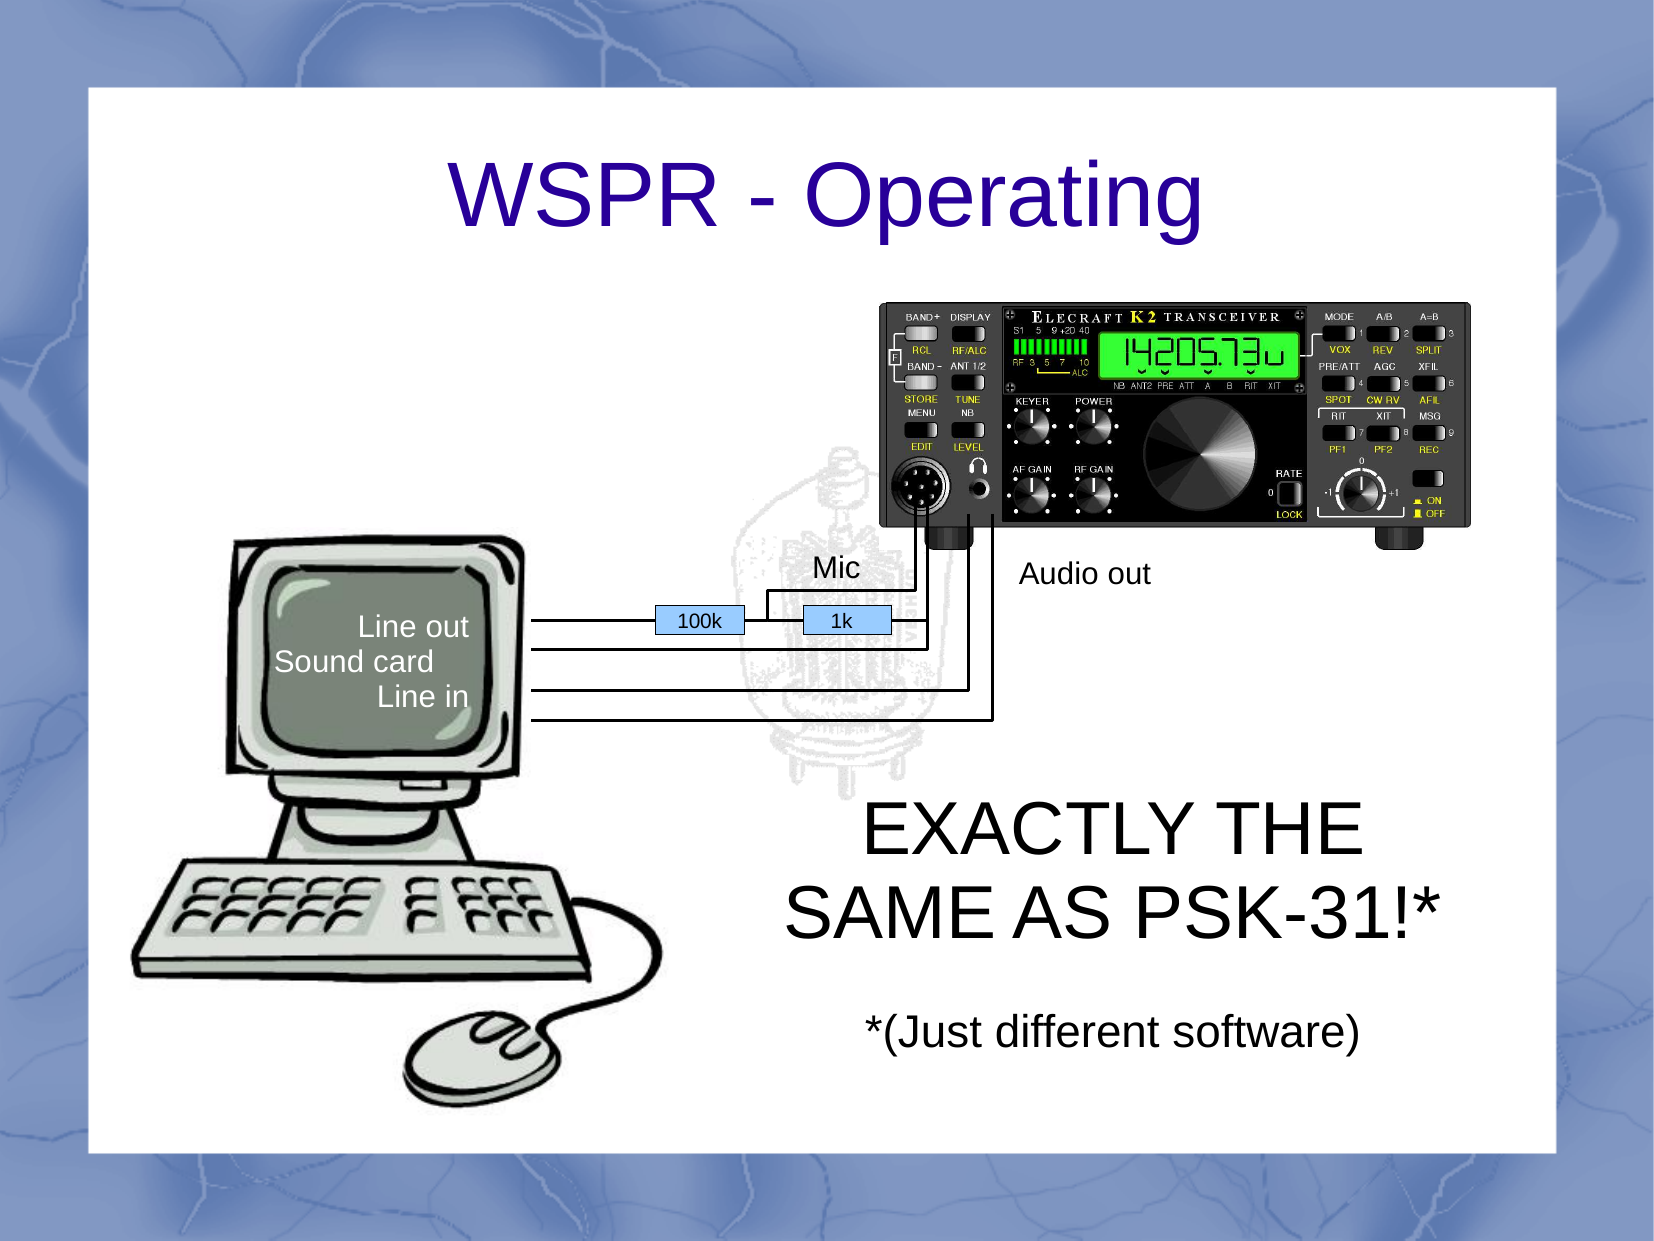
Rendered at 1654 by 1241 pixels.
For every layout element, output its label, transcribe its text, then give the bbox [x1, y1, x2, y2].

text_box Audio out [1003, 549, 1300, 599]
picture [0, 0, 1654, 1241]
text_box 100k [655, 602, 745, 641]
text_box EXACTLY THE SAME AS PSK-31!* *(Just different software) [744, 779, 1483, 1065]
text_box 1k [797, 602, 886, 641]
title WSPR - Operating [118, 98, 1536, 291]
text_box [886, 605, 892, 635]
text_box Mic [797, 543, 886, 593]
text_box Line out Sound card Line in [188, 602, 485, 722]
